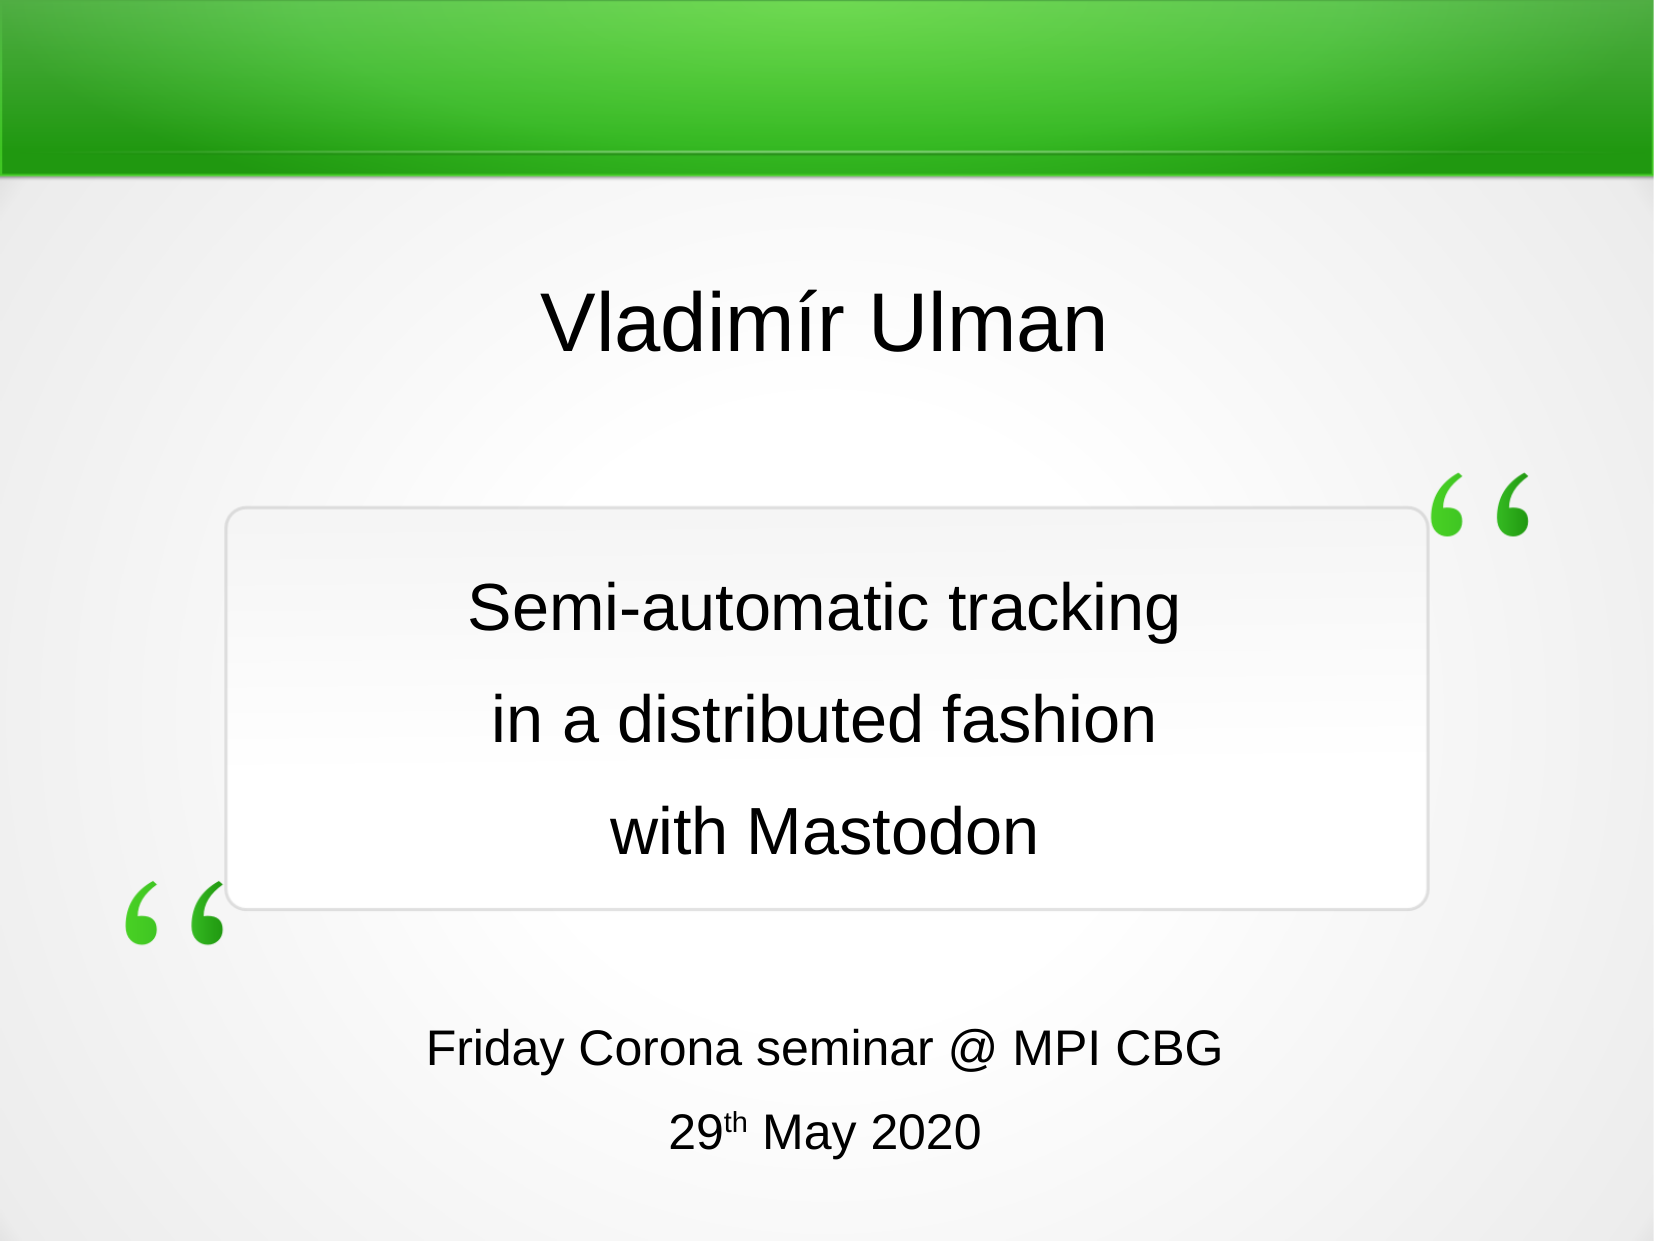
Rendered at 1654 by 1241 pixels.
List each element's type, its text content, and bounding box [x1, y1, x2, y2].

text_box Vladimír Ulman Friday Corona seminar @ MPI CBG 29th May 2020 [75, 269, 1576, 1171]
picture [0, 0, 1654, 1241]
text_box Semi-automatic tracking in a distributed fashion with Mastodon [240, 525, 1411, 877]
title [82, 11, 1571, 154]
